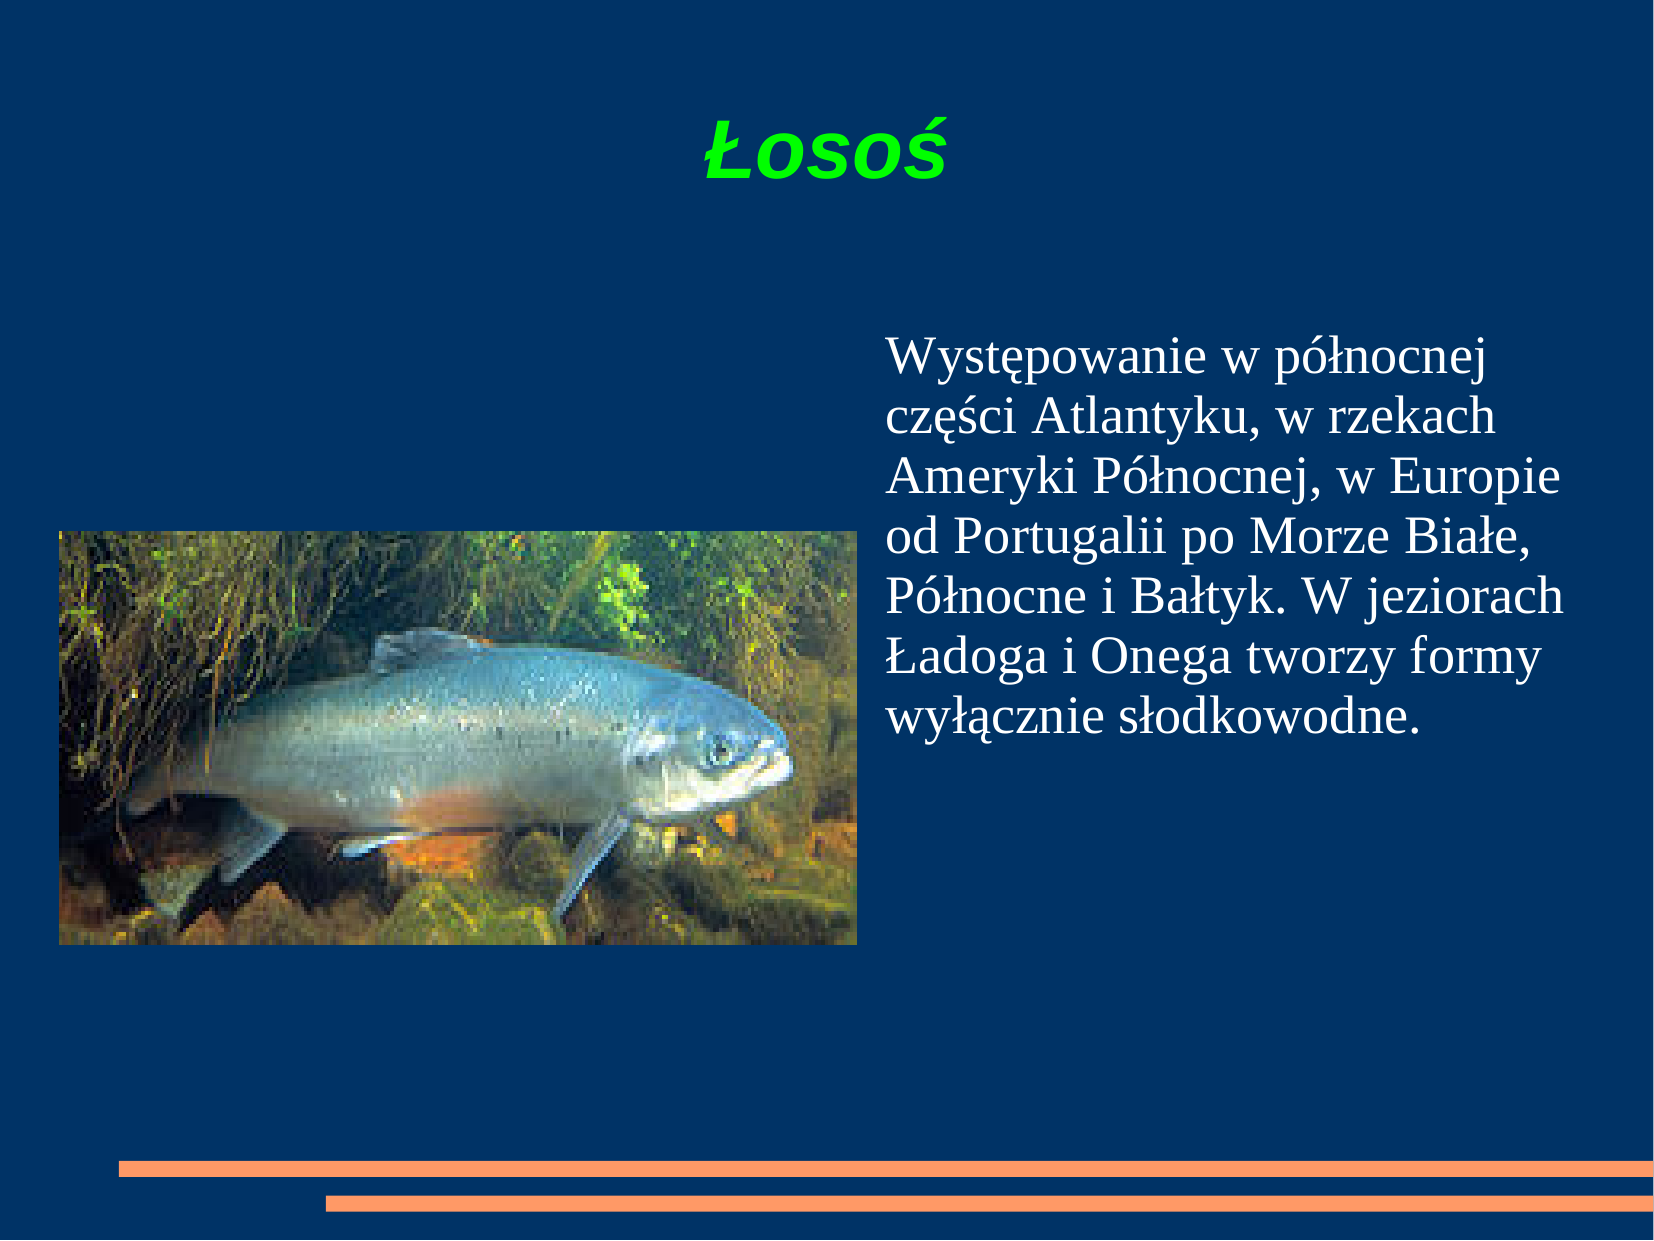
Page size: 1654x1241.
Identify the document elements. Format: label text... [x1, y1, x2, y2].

list Występowanie w północnej części Atlantyku, w rzekach Ameryki Północnej, w Europie od Portugalii po Morze Białe, Północne i Bałtyk. W jeziorach Ładoga i Onega tworzy formy wyłącznie słodkowodne. [885, 324, 1589, 1118]
title Łosoś [121, 53, 1534, 247]
picture [59, 531, 857, 945]
